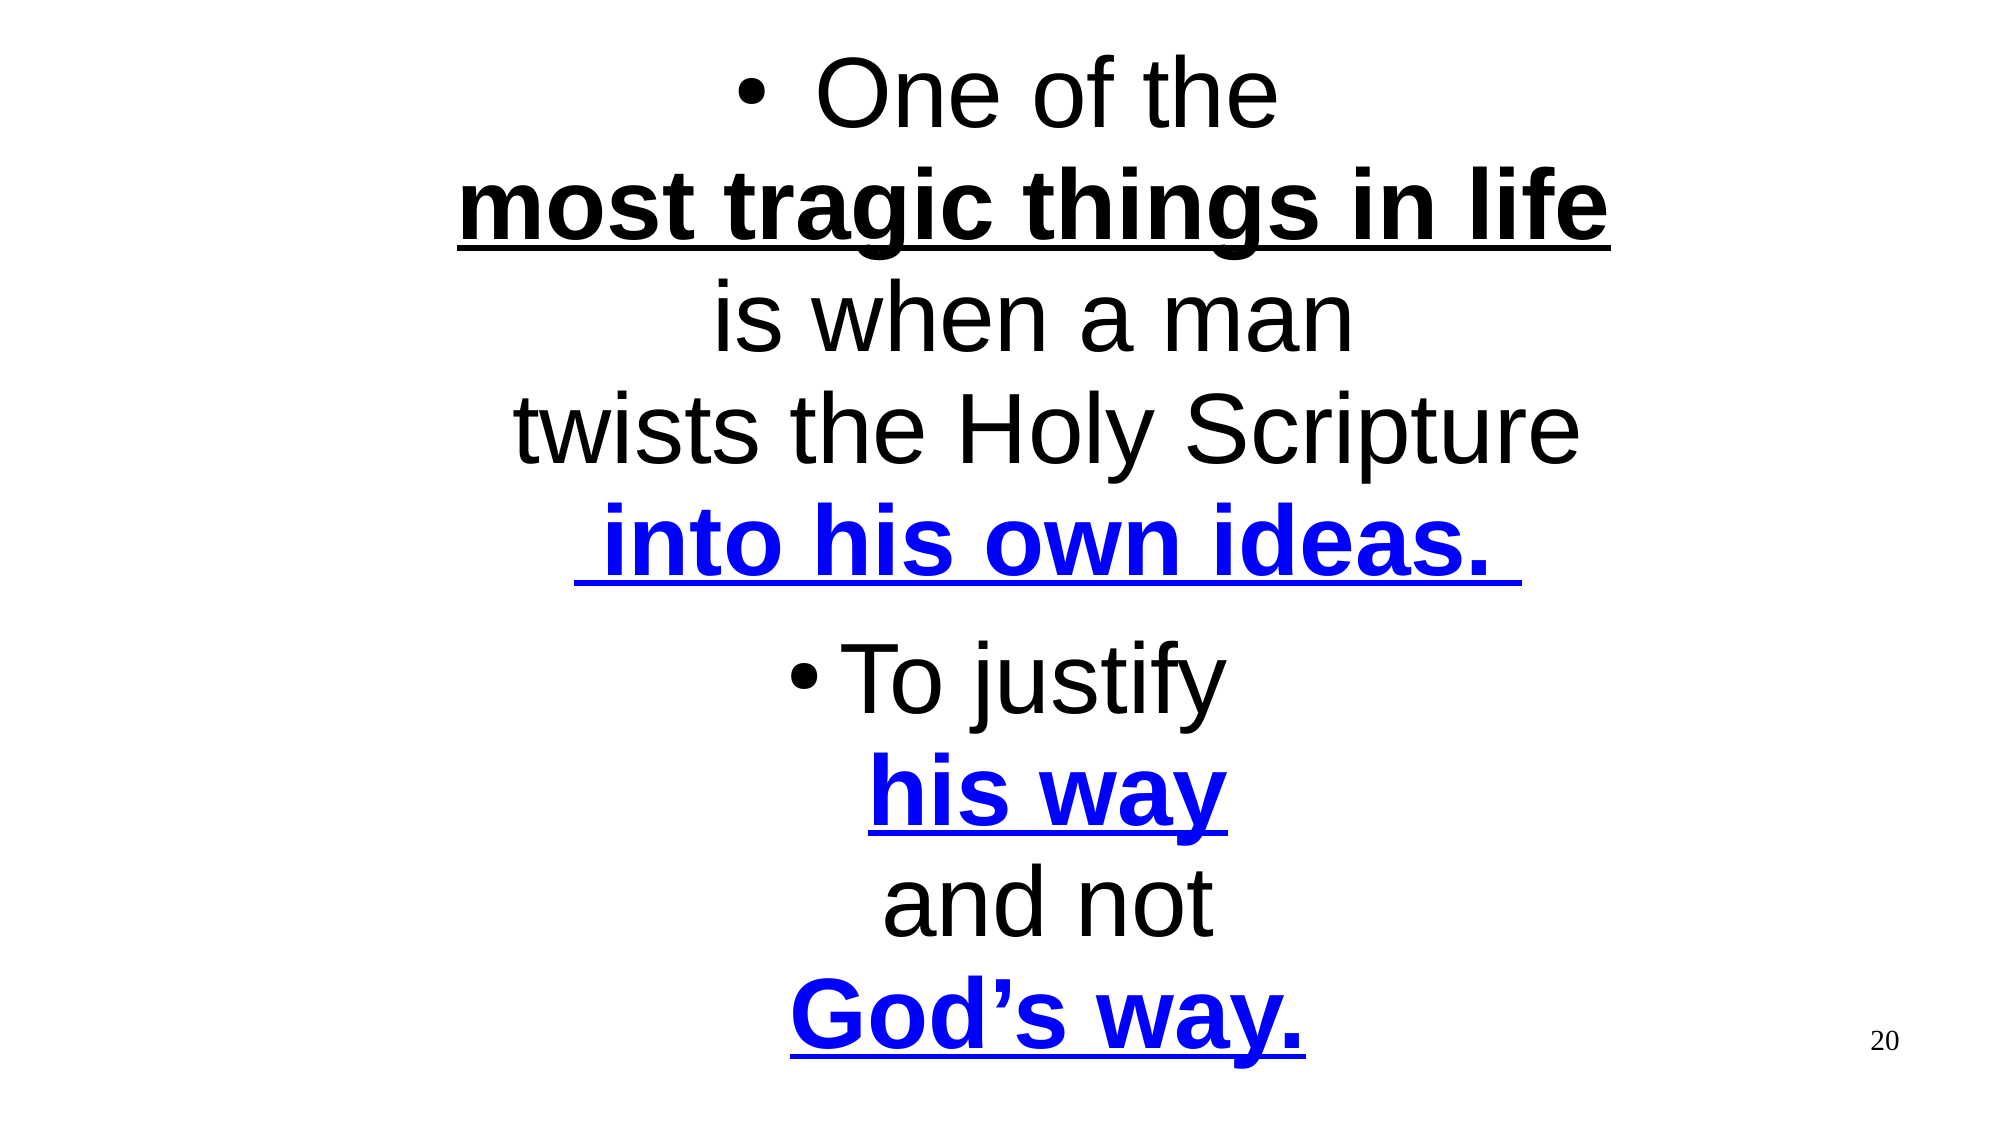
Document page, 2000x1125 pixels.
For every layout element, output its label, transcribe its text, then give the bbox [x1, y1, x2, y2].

list One of the most tragic things in life is when a man twists the Holy Scripture into his own ideas. To justify his way and not God’s way. [37, 37, 1988, 1088]
